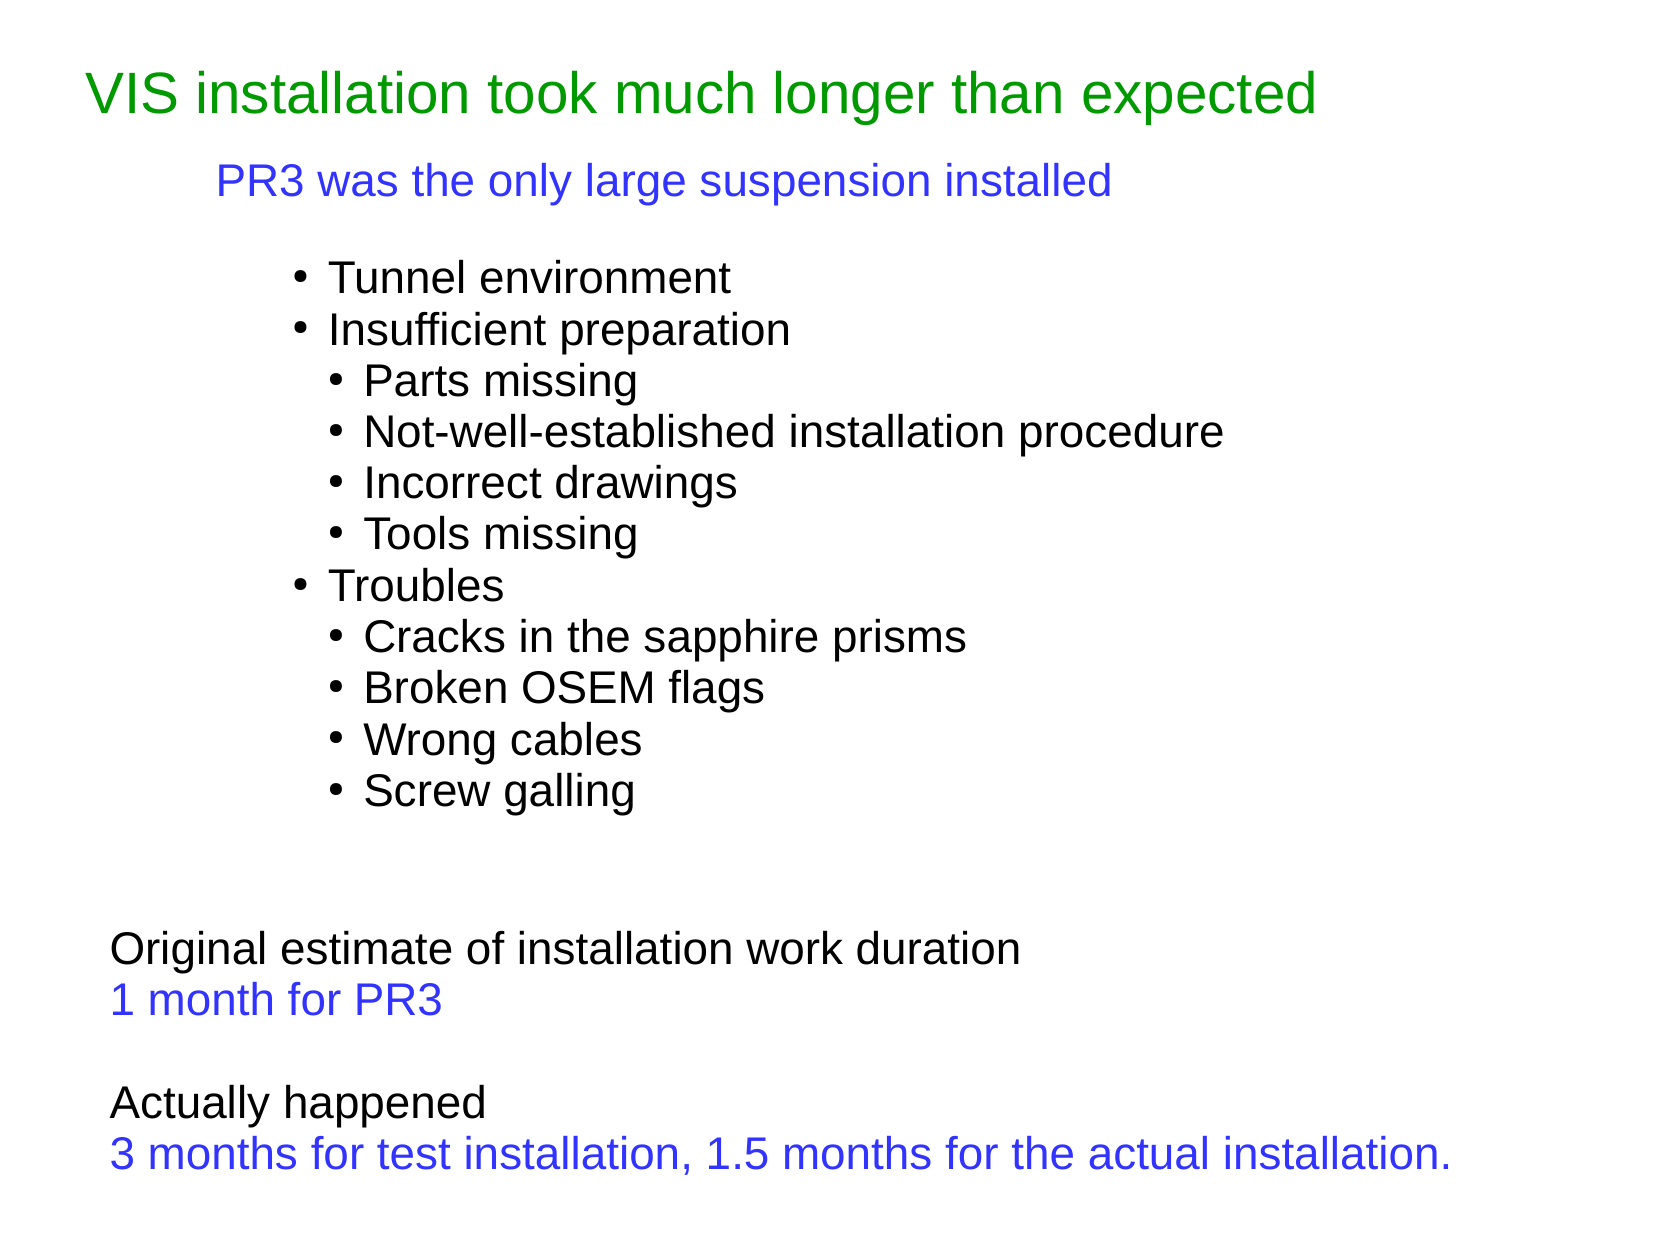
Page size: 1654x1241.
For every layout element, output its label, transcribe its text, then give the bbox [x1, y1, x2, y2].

text_box Tunnel environment Insufficient preparation Parts missing Not-well-established installation procedure Incorrect drawings Tools missing Troubles Cracks in the sapphire prisms Broken OSEM flags Wrong cables Screw galling [277, 244, 1241, 821]
text_box VIS installation took much longer than expected [70, 53, 1335, 133]
text_box PR3 was the only large suspension installed [200, 147, 1128, 214]
text_box Original estimate of installation work duration 1 month for PR3 Actually happened 3 months for test installation, 1.5 months for the actual installation. [94, 915, 1560, 1181]
